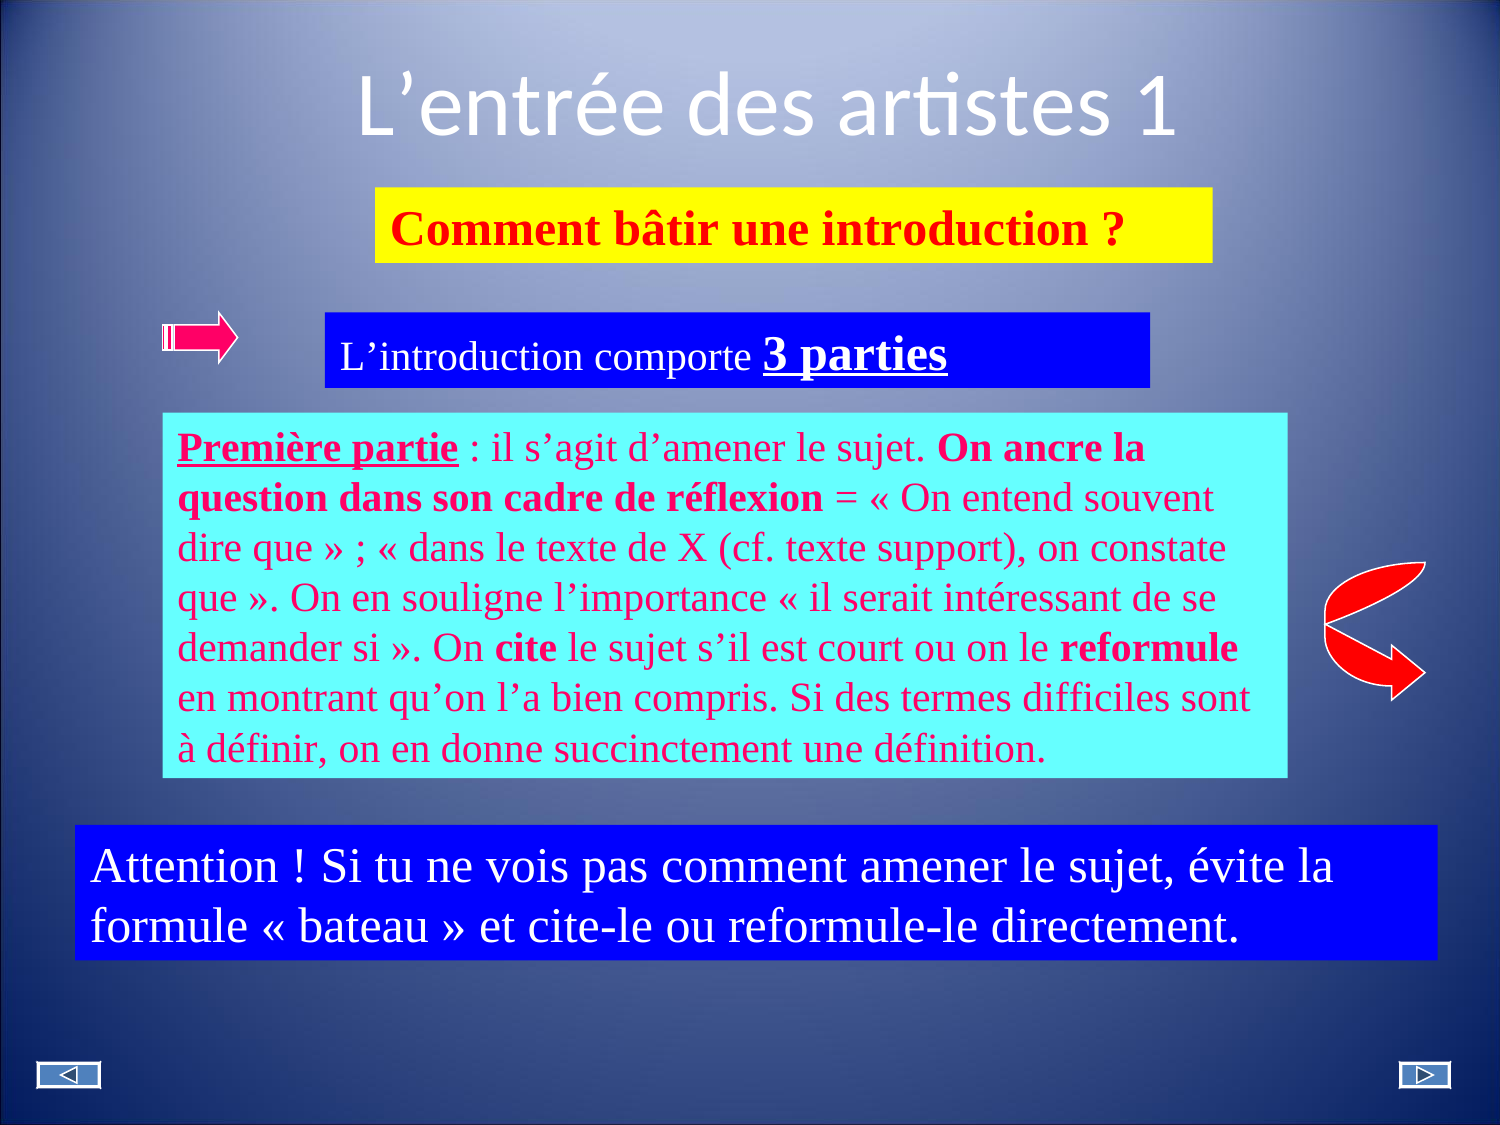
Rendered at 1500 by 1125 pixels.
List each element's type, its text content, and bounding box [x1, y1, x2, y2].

text_box [174, 312, 238, 363]
text_box Comment bâtir une introduction ? [375, 187, 1213, 263]
text_box [167, 325, 172, 350]
text_box Attention ! Si tu ne vois pas comment amener le sujet, évite la formule « bateau » et cite-le ou reformule-le directement. [75, 824, 1438, 961]
title L’entrée des artistes 1 [274, 37, 1263, 188]
text_box Première partie : il s’agit d’amener le sujet. On ancre la question dans son cadre de réflexion = « On entend souvent dire que » ; « dans le texte de X (cf. texte support), on constate que ». On en souligne l’importance « il serait intéressant de se demander si ». On cite le sujet s’il est court ou on le reformule en montrant qu’on l’a bien compris. Si des termes difficiles sont à définir, on en donne succinctement une définition. [162, 412, 1288, 779]
text_box [1401, 1062, 1451, 1088]
text_box [38, 1062, 101, 1088]
text_box L’introduction comporte 3 parties [324, 312, 1151, 388]
picture [0, 0, 1500, 1125]
text_box [1324, 562, 1426, 701]
